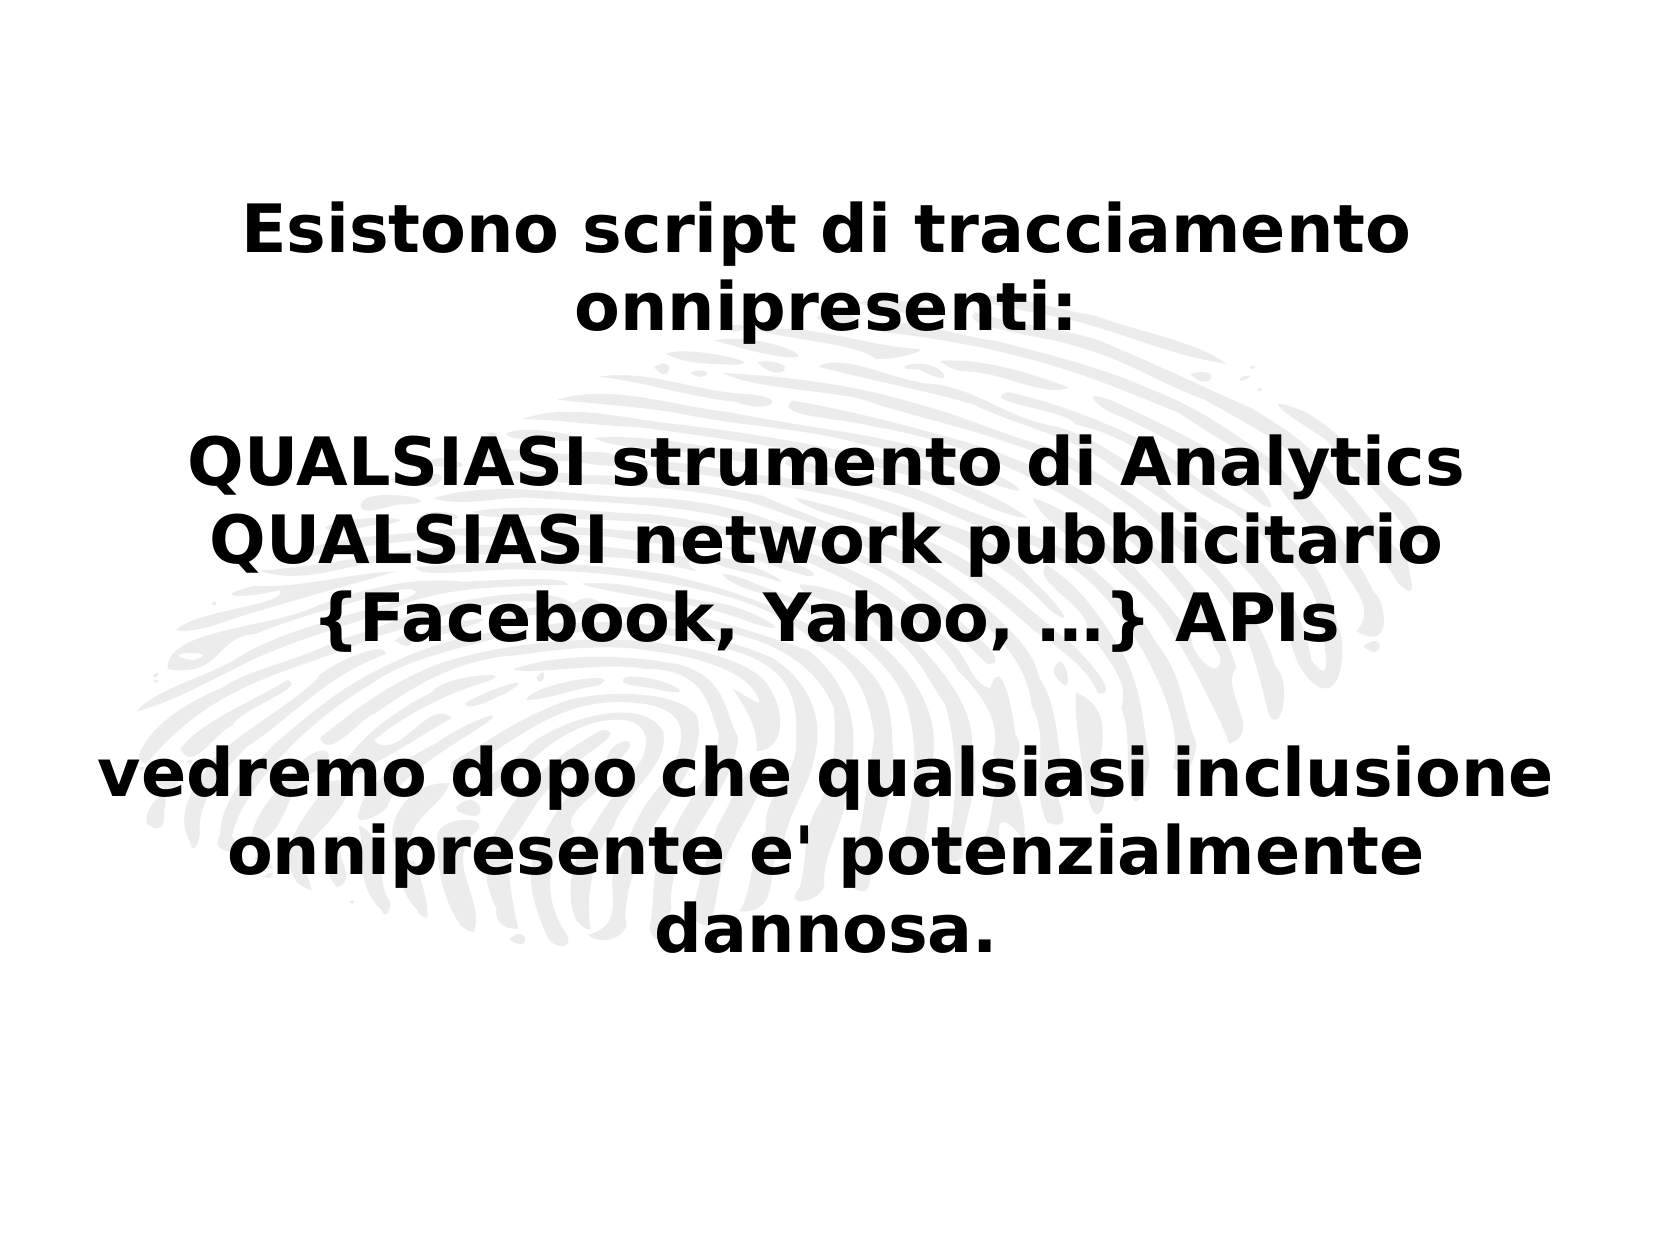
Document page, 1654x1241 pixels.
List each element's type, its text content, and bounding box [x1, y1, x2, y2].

subtitle Esistono script di tracciamento onnipresenti: QUALSIASI strumento di Analytics QUALSIASI network pubblicitario {Facebook, Yahoo, …} APIs vedremo dopo che qualsiasi inclusione onnipresente e' potenzialmente dannosa. [82, 56, 1571, 1102]
